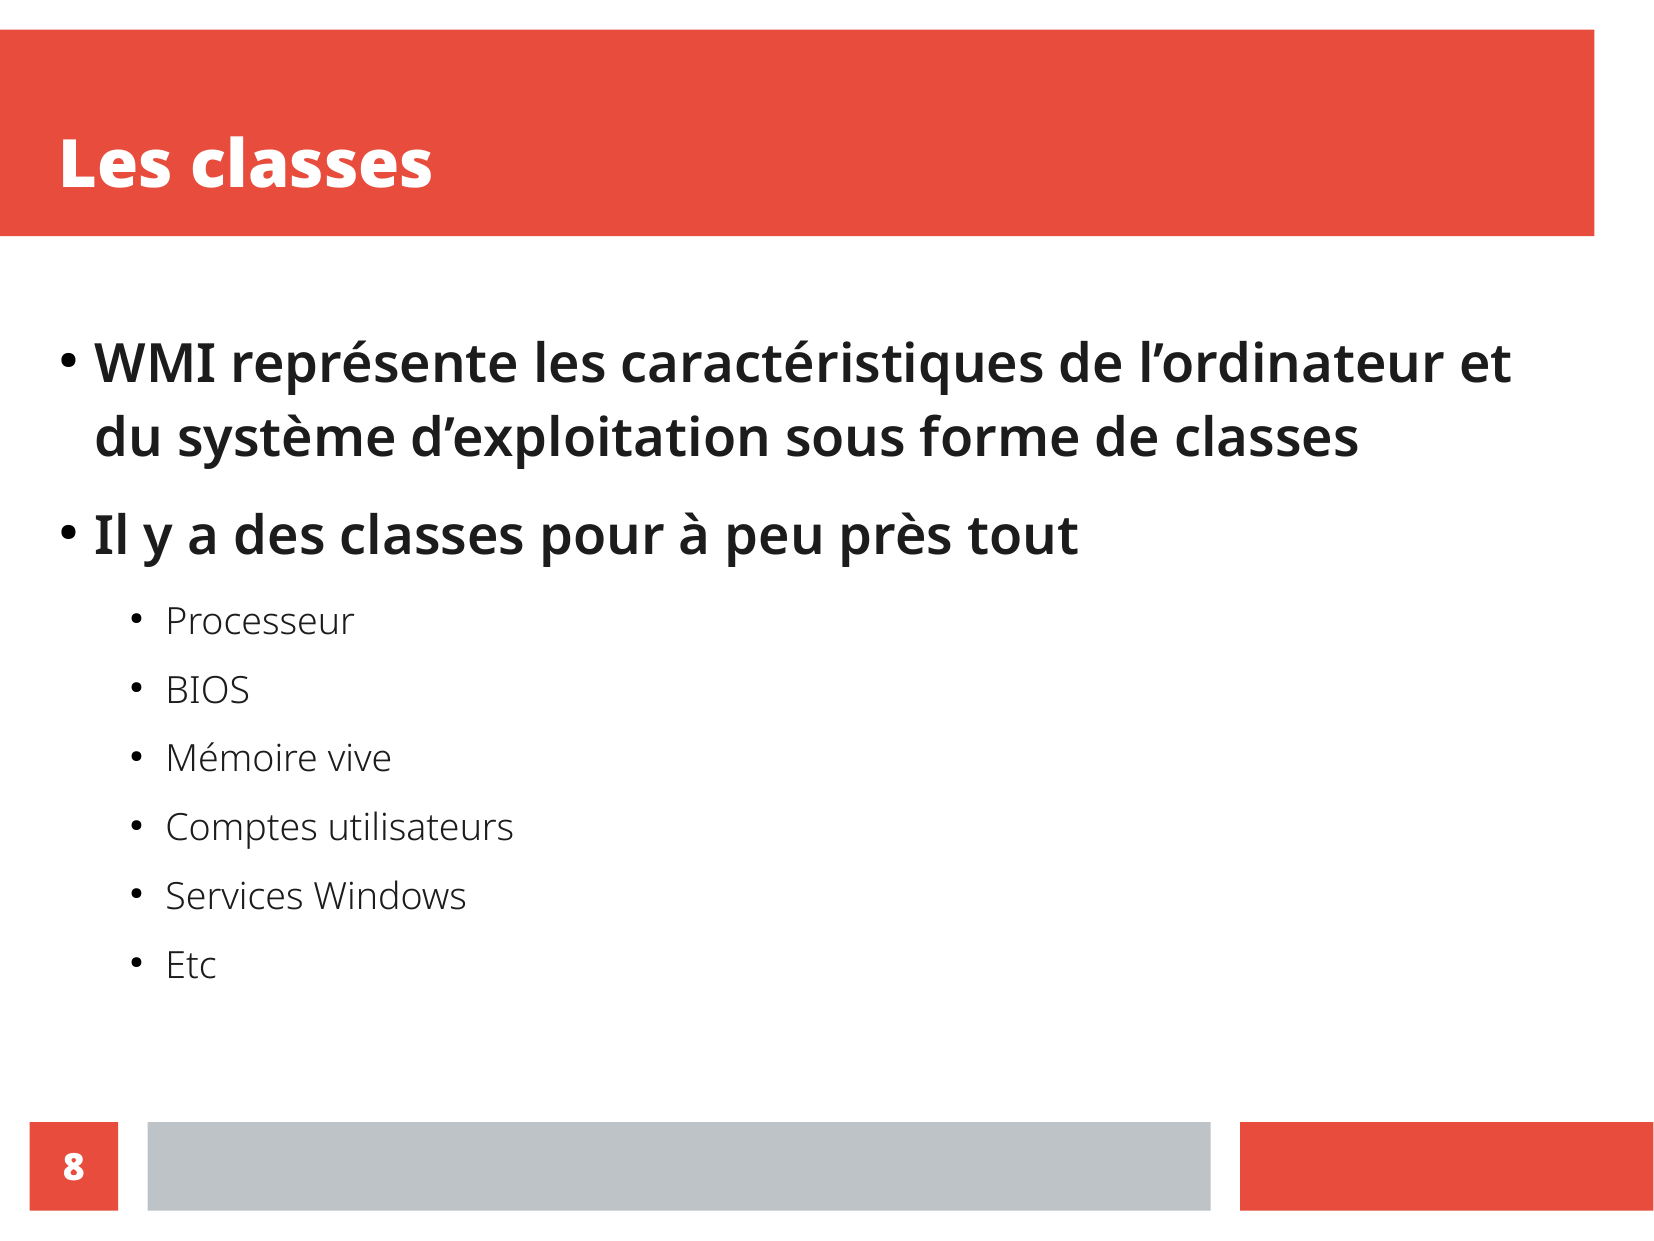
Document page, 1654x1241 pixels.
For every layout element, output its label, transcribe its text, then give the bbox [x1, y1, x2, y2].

title Les classes [59, 59, 1595, 207]
list WMI représente les caractéristiques de l’ordinateur et du système d’exploitation sous forme de classes Il y a des classes pour à peu près tout Processeur BIOS Mémoire vive Comptes utilisateurs Services Windows Etc [59, 324, 1565, 1093]
